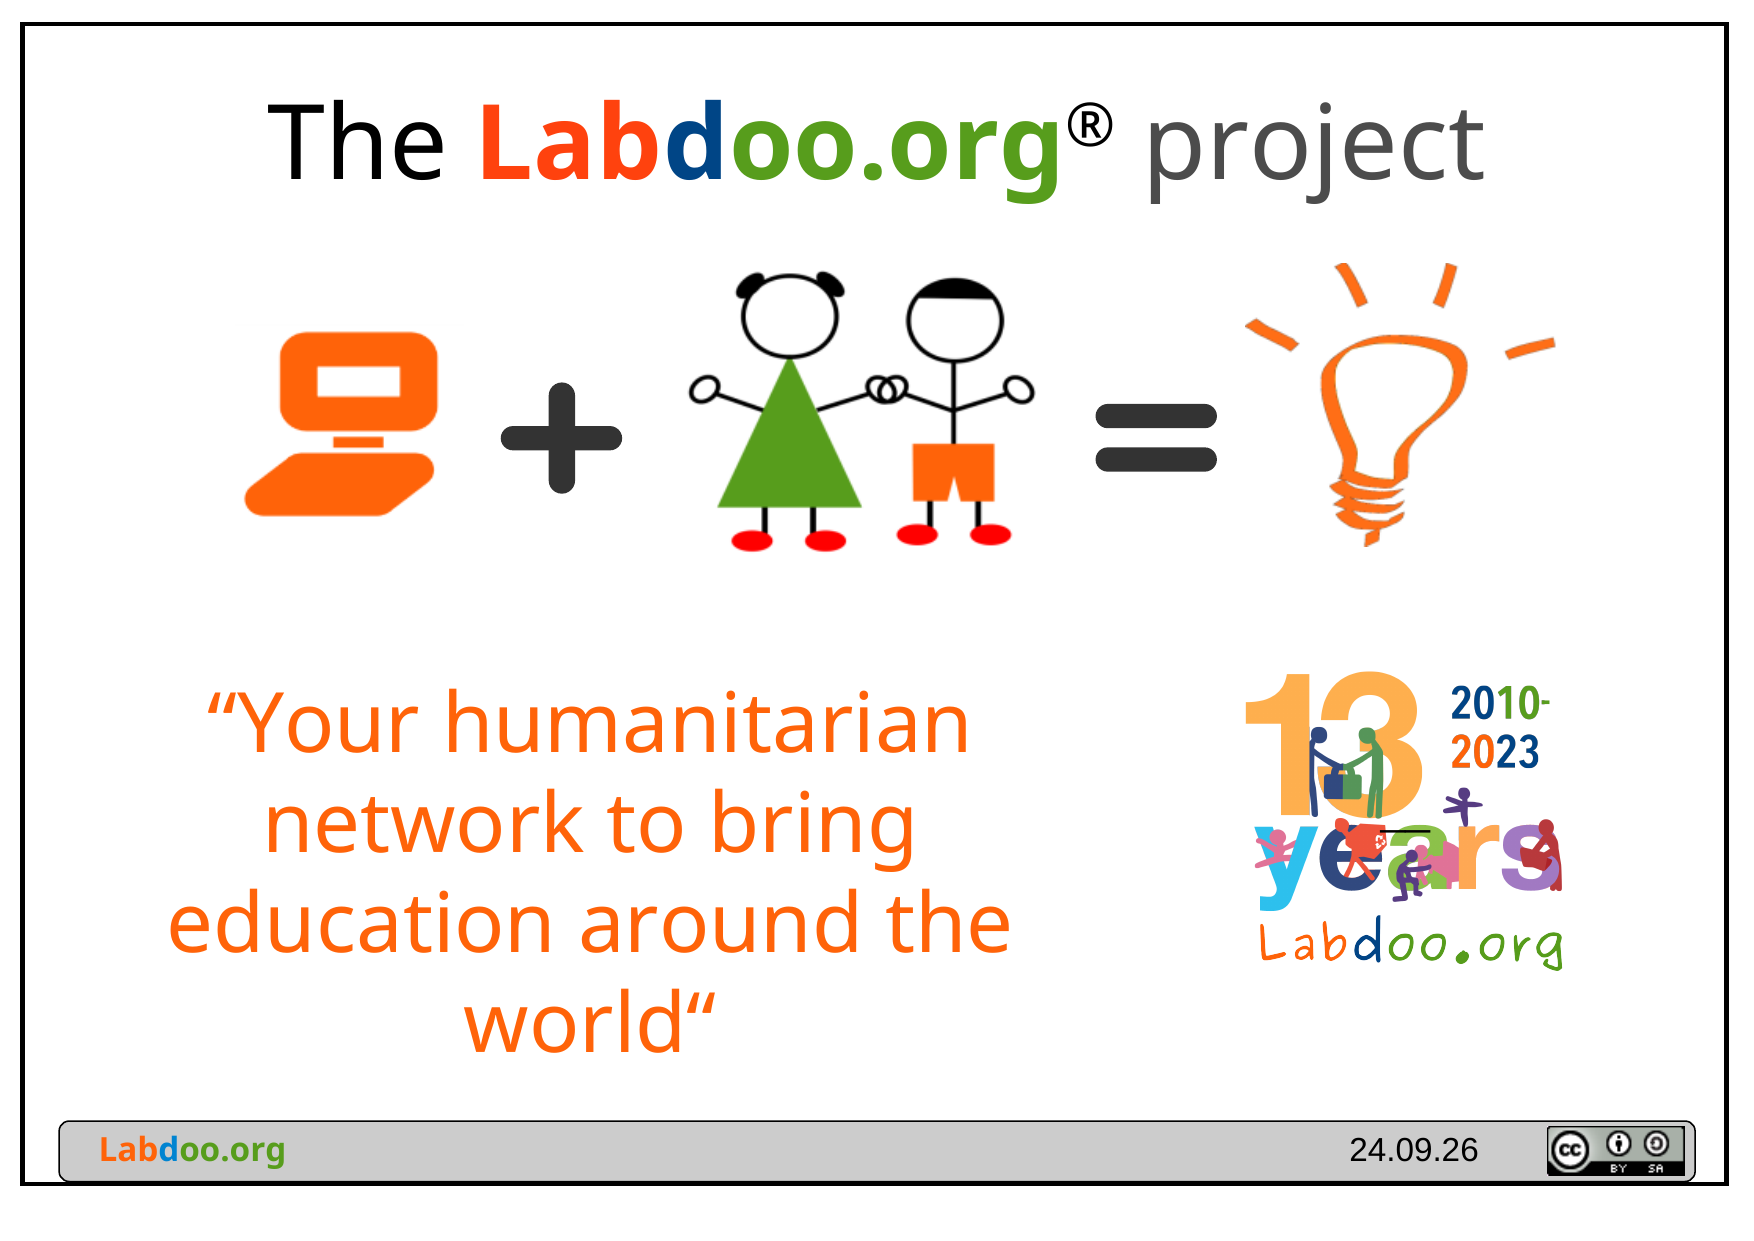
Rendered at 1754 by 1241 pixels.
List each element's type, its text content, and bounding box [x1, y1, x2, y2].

picture [1245, 263, 1573, 547]
text_box The Labdoo.org® project [91, 68, 1663, 209]
text_box [500, 382, 623, 494]
picture [235, 324, 464, 523]
text_box [1095, 403, 1217, 429]
picture [677, 255, 1050, 556]
text_box “Your humanitarian network to bring education around the world“ [59, 661, 1123, 1016]
text_box [1095, 447, 1217, 472]
picture [1547, 1126, 1685, 1176]
picture [1240, 661, 1571, 993]
text_box Labdoo.org [83, 1107, 752, 1241]
